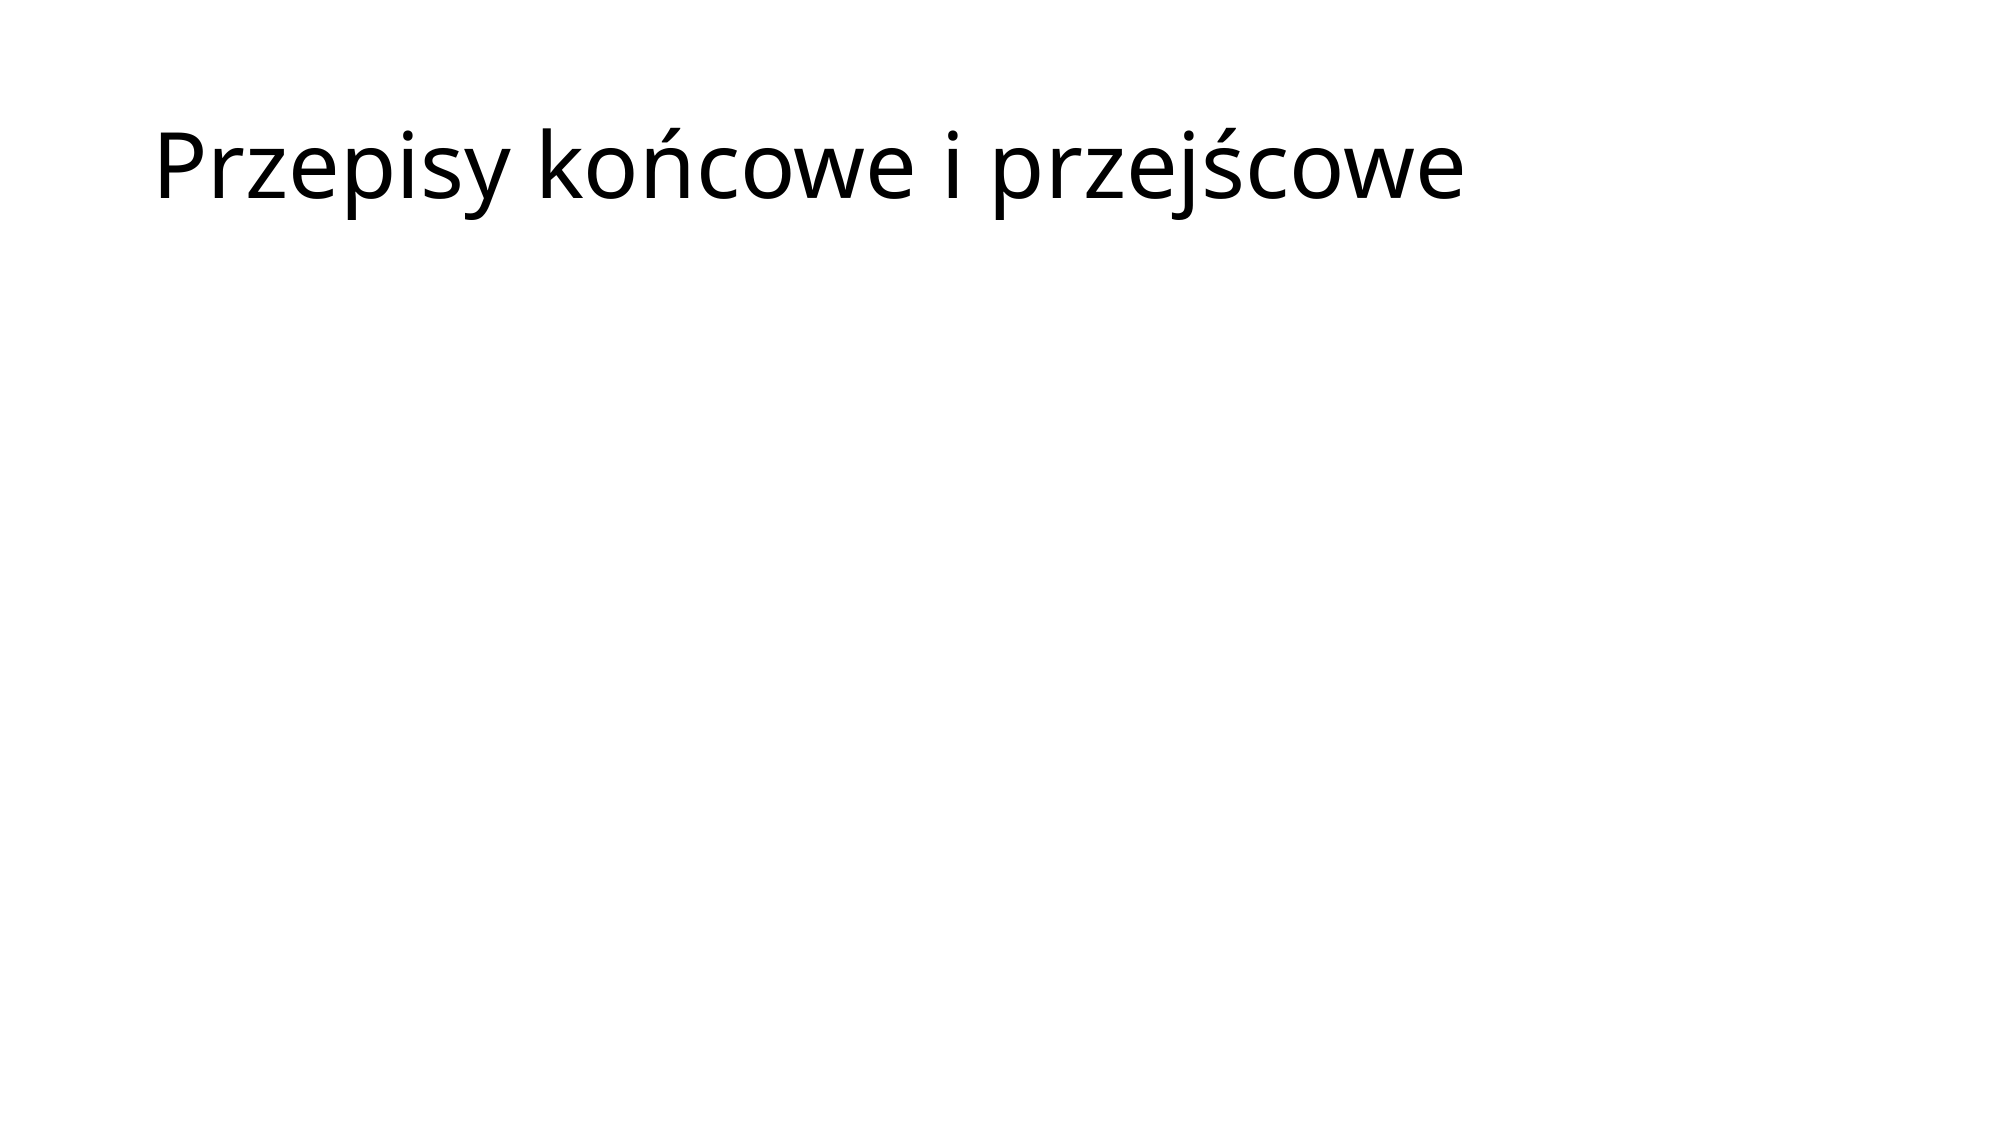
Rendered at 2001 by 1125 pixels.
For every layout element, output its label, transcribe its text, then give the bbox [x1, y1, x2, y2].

title Przepisy końcowe i przejścowe [137, 59, 1863, 278]
